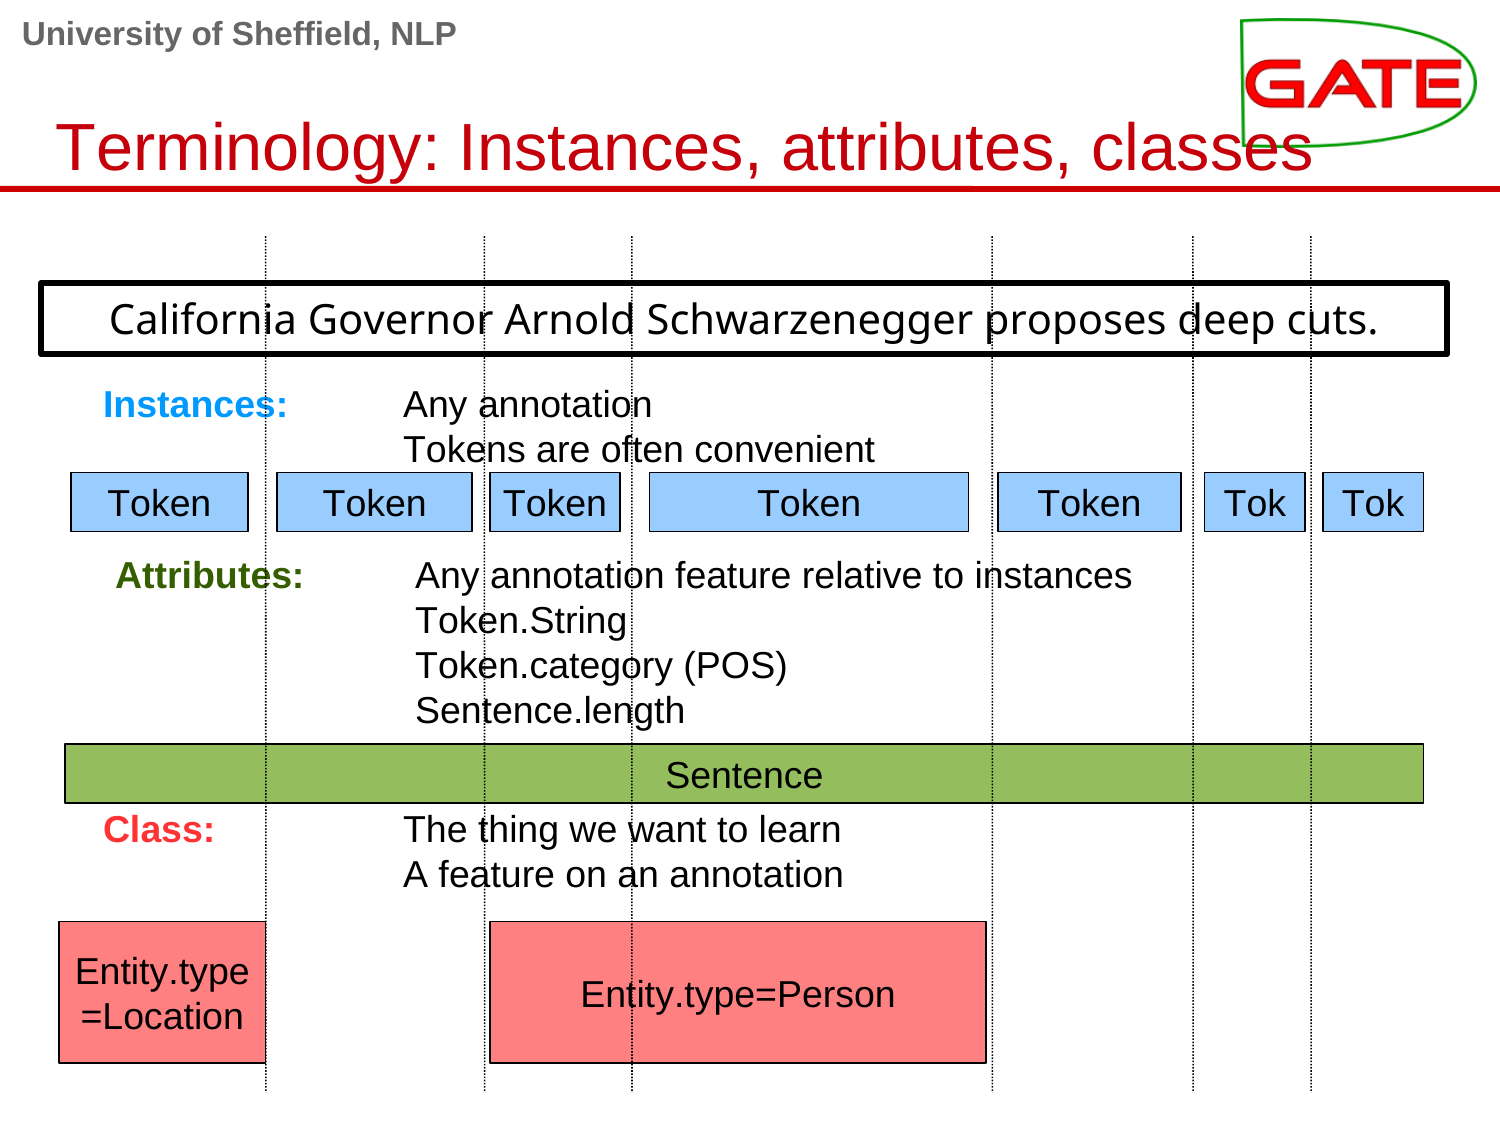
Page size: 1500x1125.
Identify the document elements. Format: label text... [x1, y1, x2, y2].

text_box Token [277, 472, 473, 532]
text_box Token [70, 472, 248, 532]
text_box Token [490, 478, 620, 532]
text_box Entity.type=Person [490, 921, 987, 1063]
text_box California Governor Arnold Schwarzenegger proposes deep cuts. [41, 282, 1447, 355]
text_box Sentence [65, 743, 1424, 804]
title Terminology: Instances, attributes, classes [41, 30, 1392, 262]
text_box Token [649, 478, 969, 532]
picture [1240, 18, 1477, 148]
text_box Instances: Any annotation Tokens are often convenient [88, 372, 1026, 478]
text_box Entity.type =Location [59, 921, 266, 1063]
text_box Tok [1204, 472, 1306, 532]
text_box Tok [1322, 472, 1424, 532]
text_box Attributes: Any annotation feature relative to instances Token.String Token.category (POS) Sentence.length [100, 543, 1421, 739]
text_box Token [997, 472, 1181, 532]
text_box Class: The thing we want to learn A feature on an annotation [88, 804, 1004, 903]
